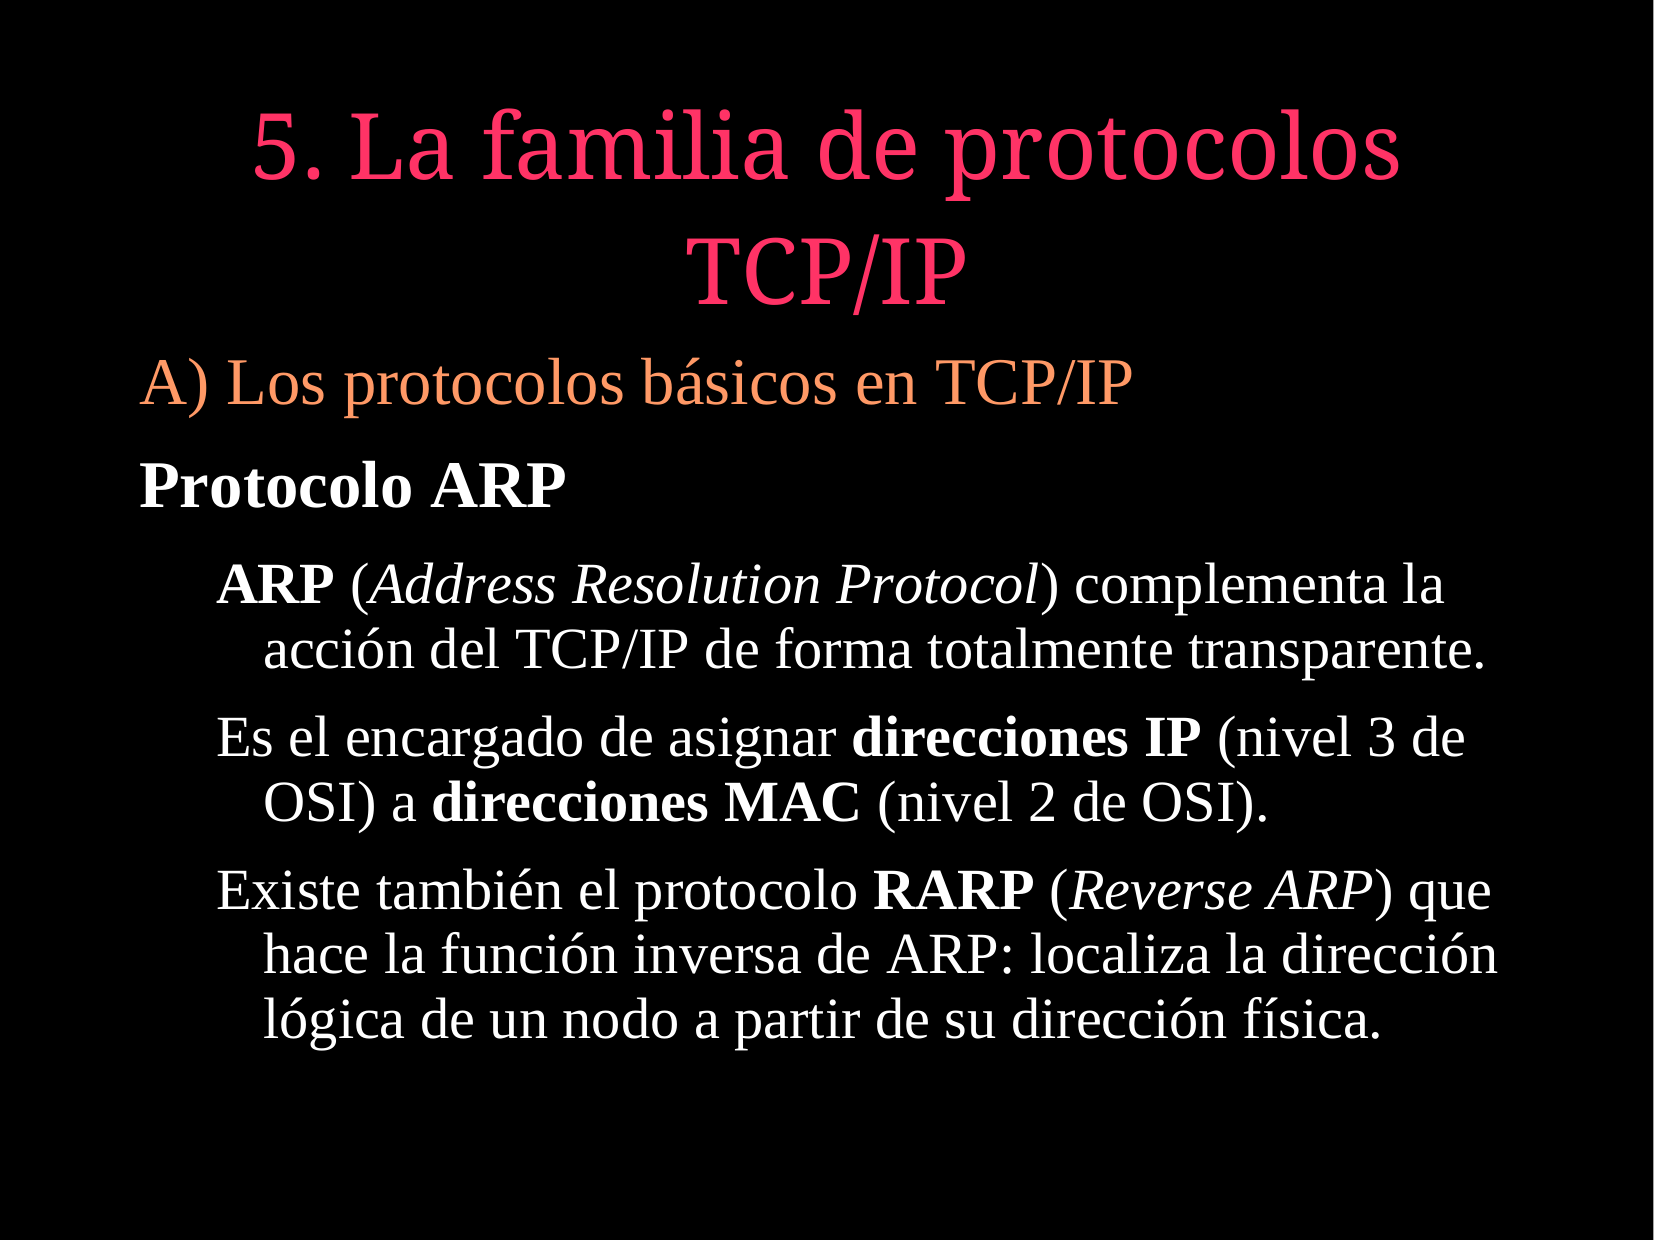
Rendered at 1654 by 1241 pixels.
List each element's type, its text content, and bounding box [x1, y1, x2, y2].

title 5. La familia de protocolos TCP/IP [121, 102, 1534, 311]
list A) Los protocolos básicos en TCP/IP Protocolo ARP ARP (Address Resolution Protocol) complementa la acción del TCP/IP de forma totalmente transparente. Es el encargado de asignar direcciones IP (nivel 3 de OSI) a direcciones MAC (nivel 2 de OSI). Existe también el protocolo RARP (Reverse ARP) que hace la función inversa de ARP: localiza la dirección lógica de un nodo a partir de su dirección física. [121, 344, 1534, 1128]
